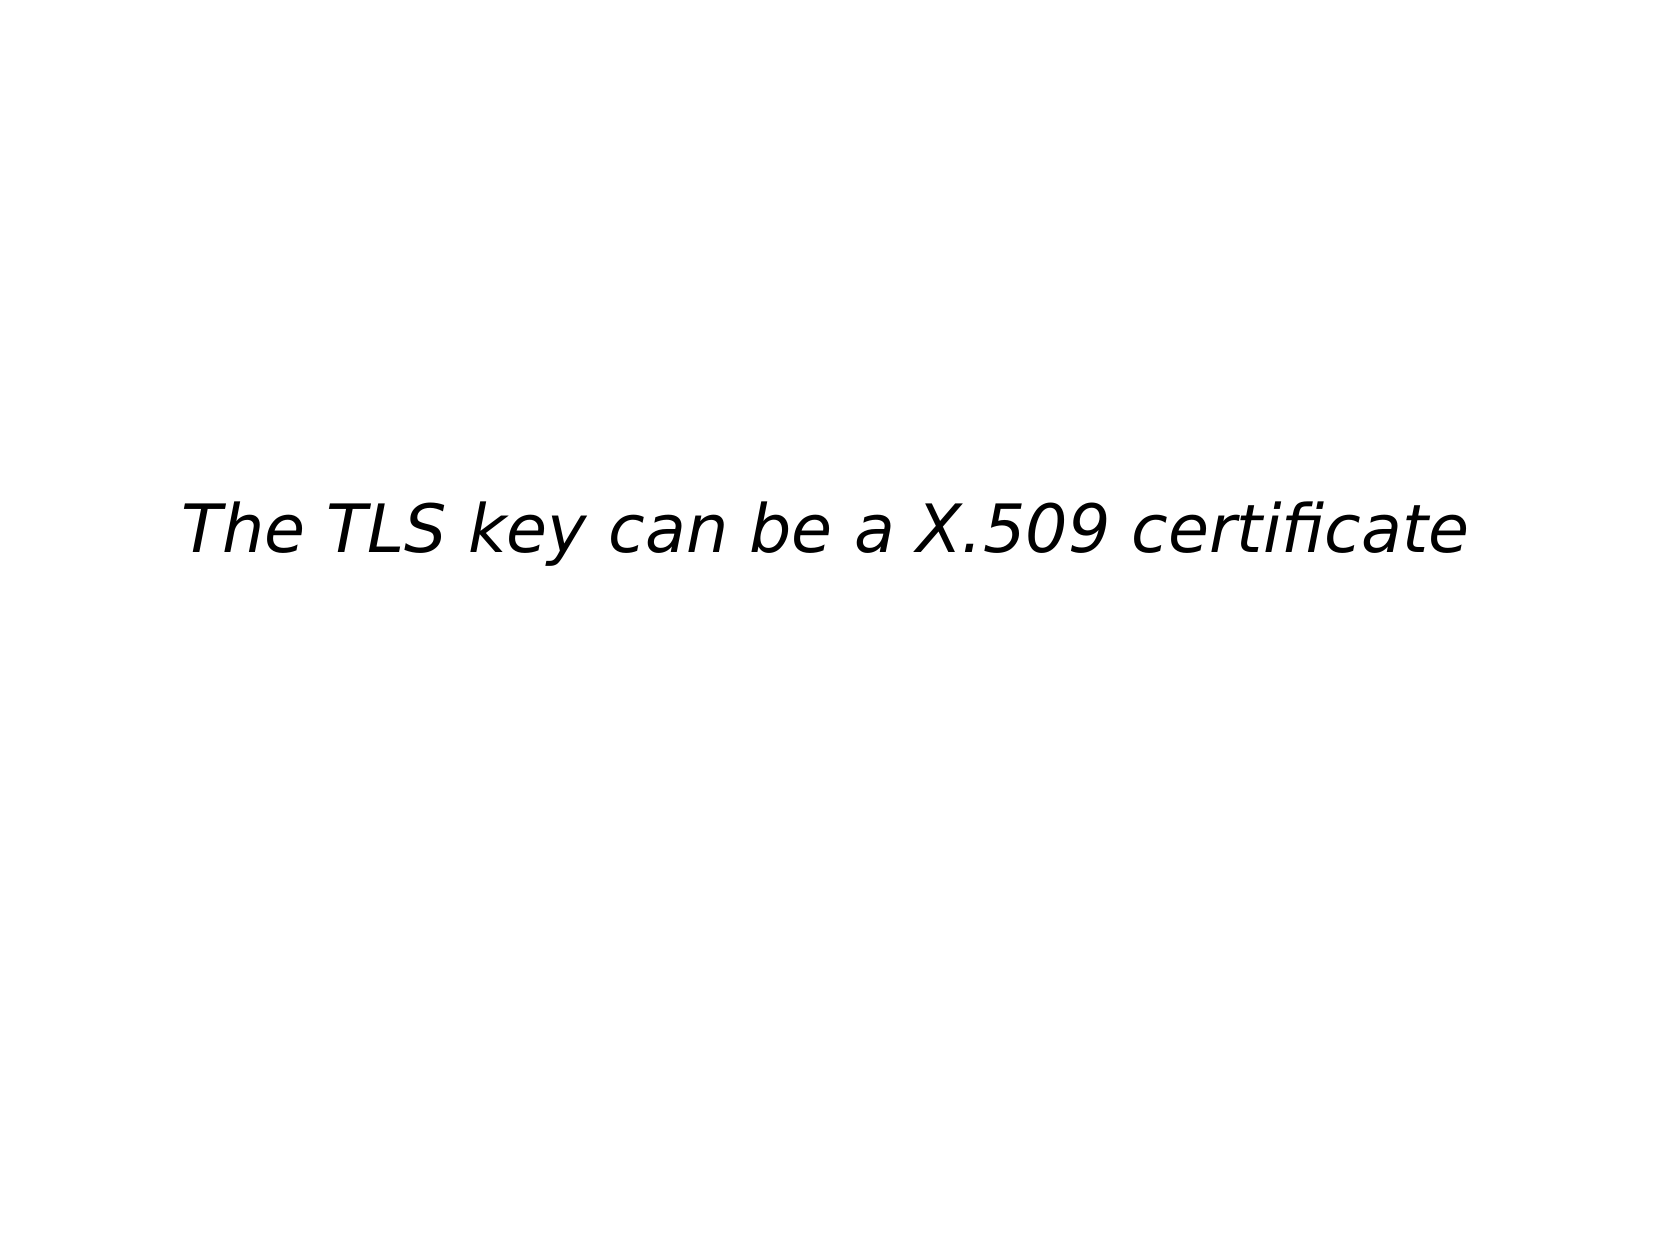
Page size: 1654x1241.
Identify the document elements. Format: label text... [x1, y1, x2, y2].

subtitle The TLS key can be a X.509 certificate [82, 49, 1571, 1010]
